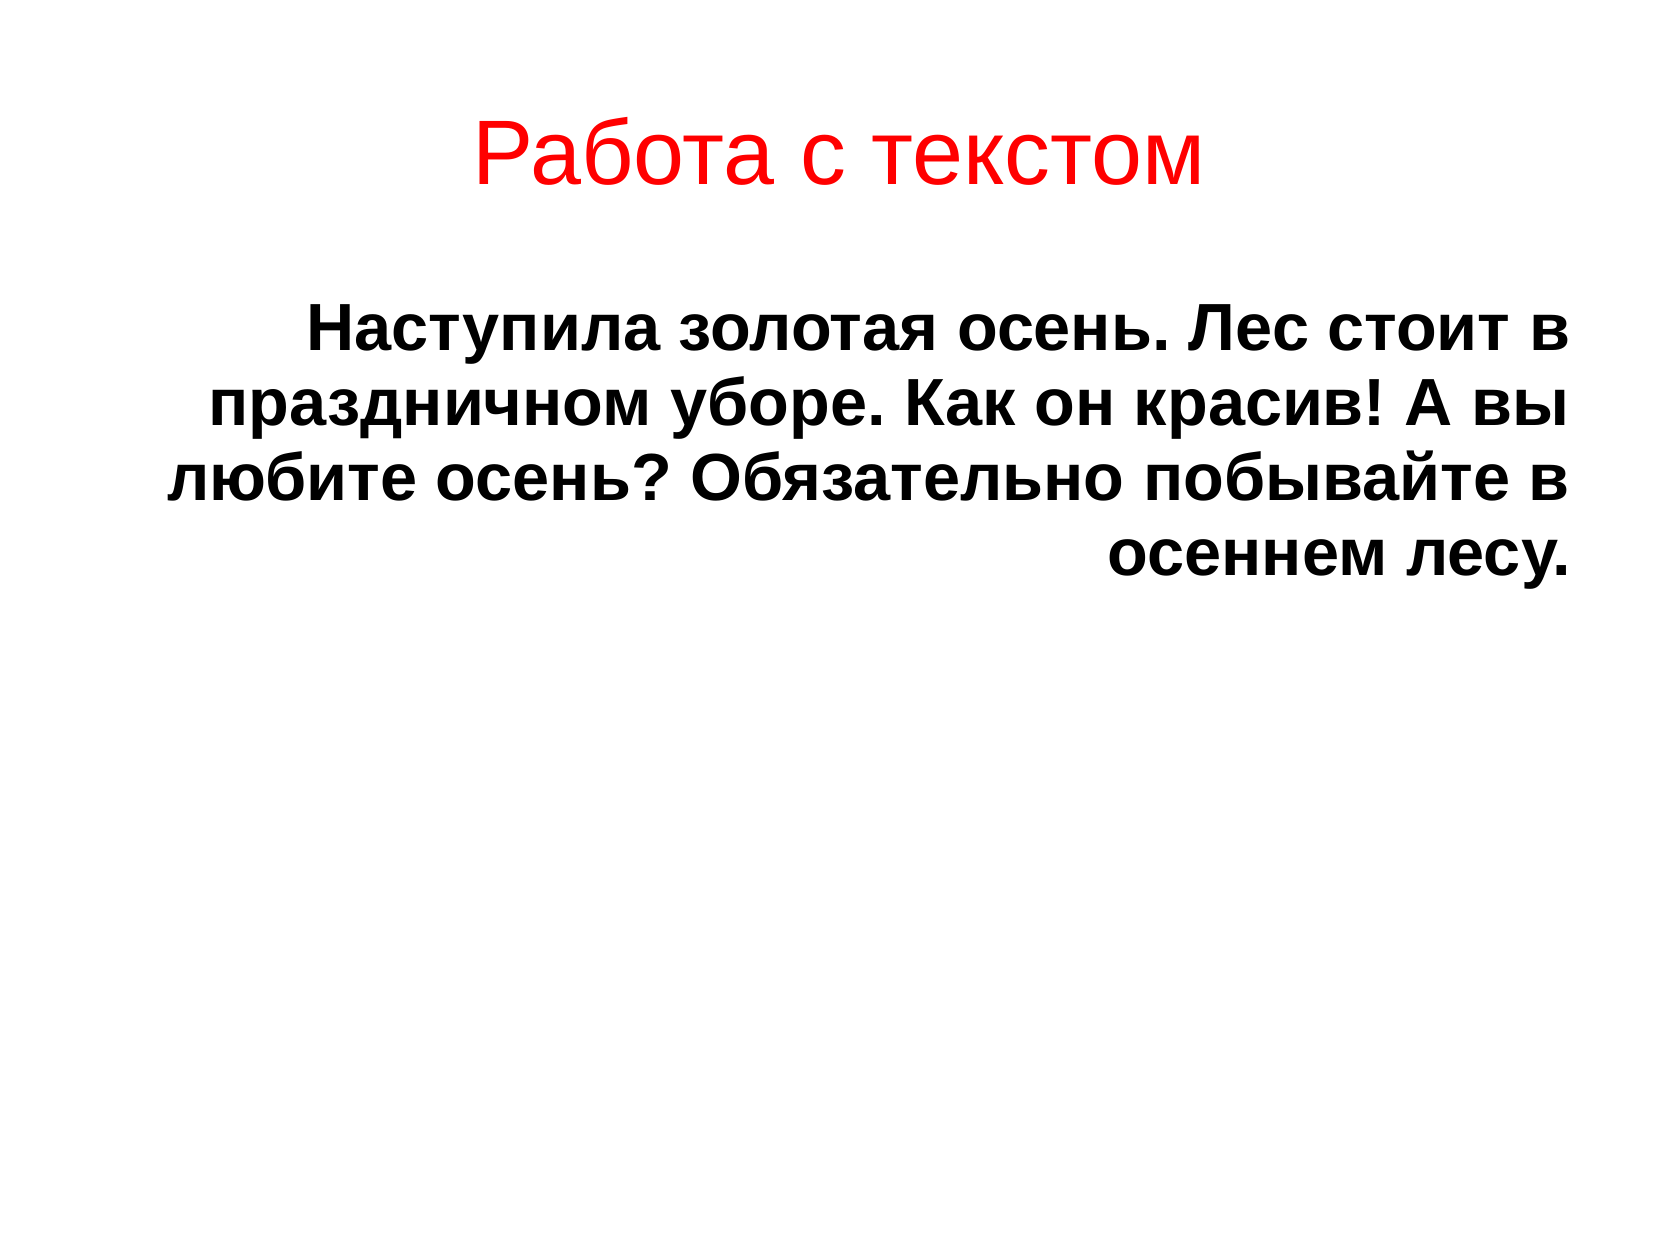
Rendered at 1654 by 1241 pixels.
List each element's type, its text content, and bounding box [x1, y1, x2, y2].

title Работа с текстом [82, 49, 1571, 257]
list Наступила золотая осень. Лес стоит в праздничном уборе. Как он красив! А вы любите осень? Обязательно побывайте в осеннем лесу. [82, 290, 1571, 1109]
